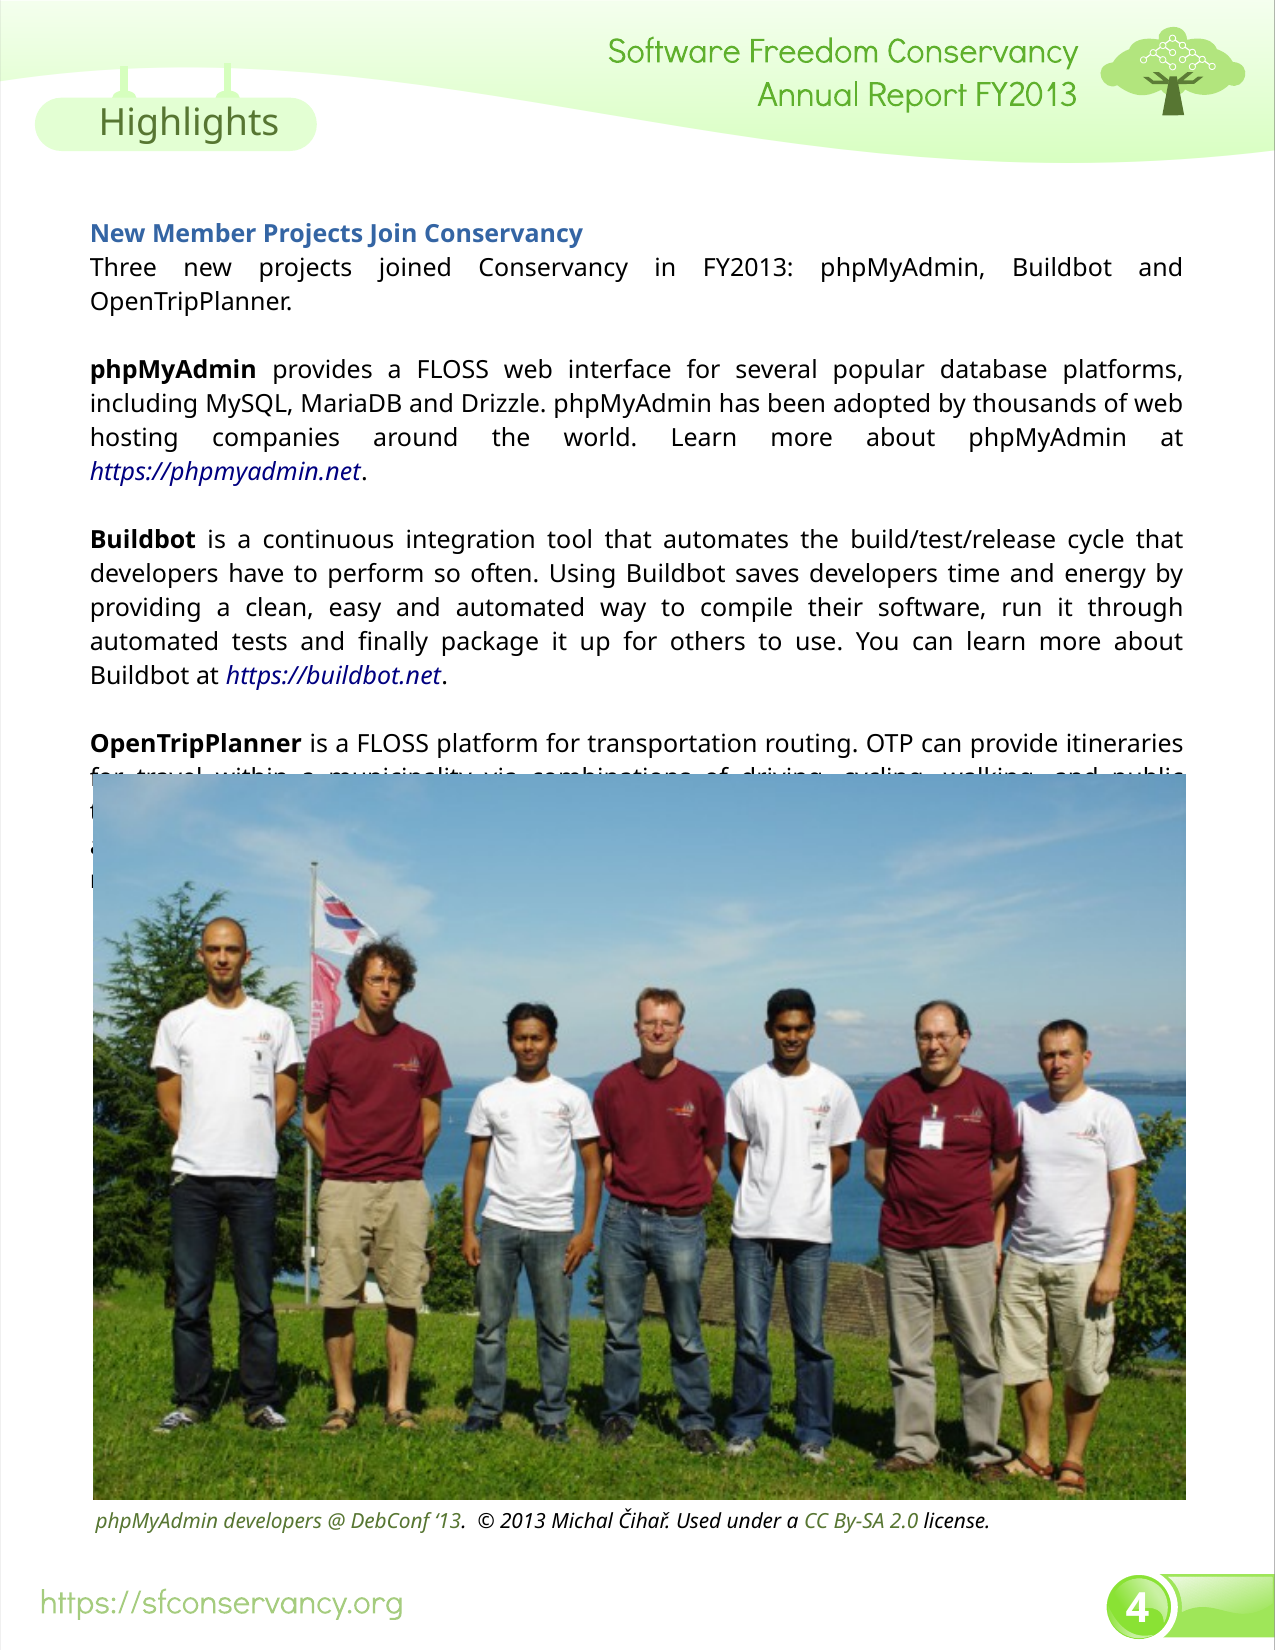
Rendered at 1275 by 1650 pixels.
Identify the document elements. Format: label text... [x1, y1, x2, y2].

text_box New Member Projects Join Conservancy Three new projects joined Conservancy in FY2013: phpMyAdmin, Buildbot and OpenTripPlanner. phpMyAdmin provides a FLOSS web interface for several popular database platforms, including MySQL, MariaDB and Drizzle. phpMyAdmin has been adopted by thousands of web hosting companies around the world. Learn more about phpMyAdmin at https://phpmyadmin.net. Buildbot is a continuous integration tool that automates the build/test/release cycle that developers have to perform so often. Using Buildbot saves developers time and energy by providing a clean, easy and automated way to compile their software, run it through automated tests and finally package it up for others to use. You can learn more about Buildbot at https://buildbot.net. OpenTripPlanner is a FLOSS platform for transportation routing. OTP can provide itineraries for travel within a municipality via combinations of driving, cycling, walking, and public transit segments. It can even do large scale network analysis and prediction modeling, allowing for simulations which can be used for design or emergency preparedness. Learn more about OpenTripPlanner at http://opentripplanner.org. [75, 207, 1201, 864]
picture [93, 774, 1186, 1499]
text_box phpMyAdmin developers @ DebConf ‘13. © 2013 Michal Čihař. Used under a CC By-SA 2.0 license. [80, 1499, 1275, 1561]
text_box Highlights [83, 87, 268, 152]
